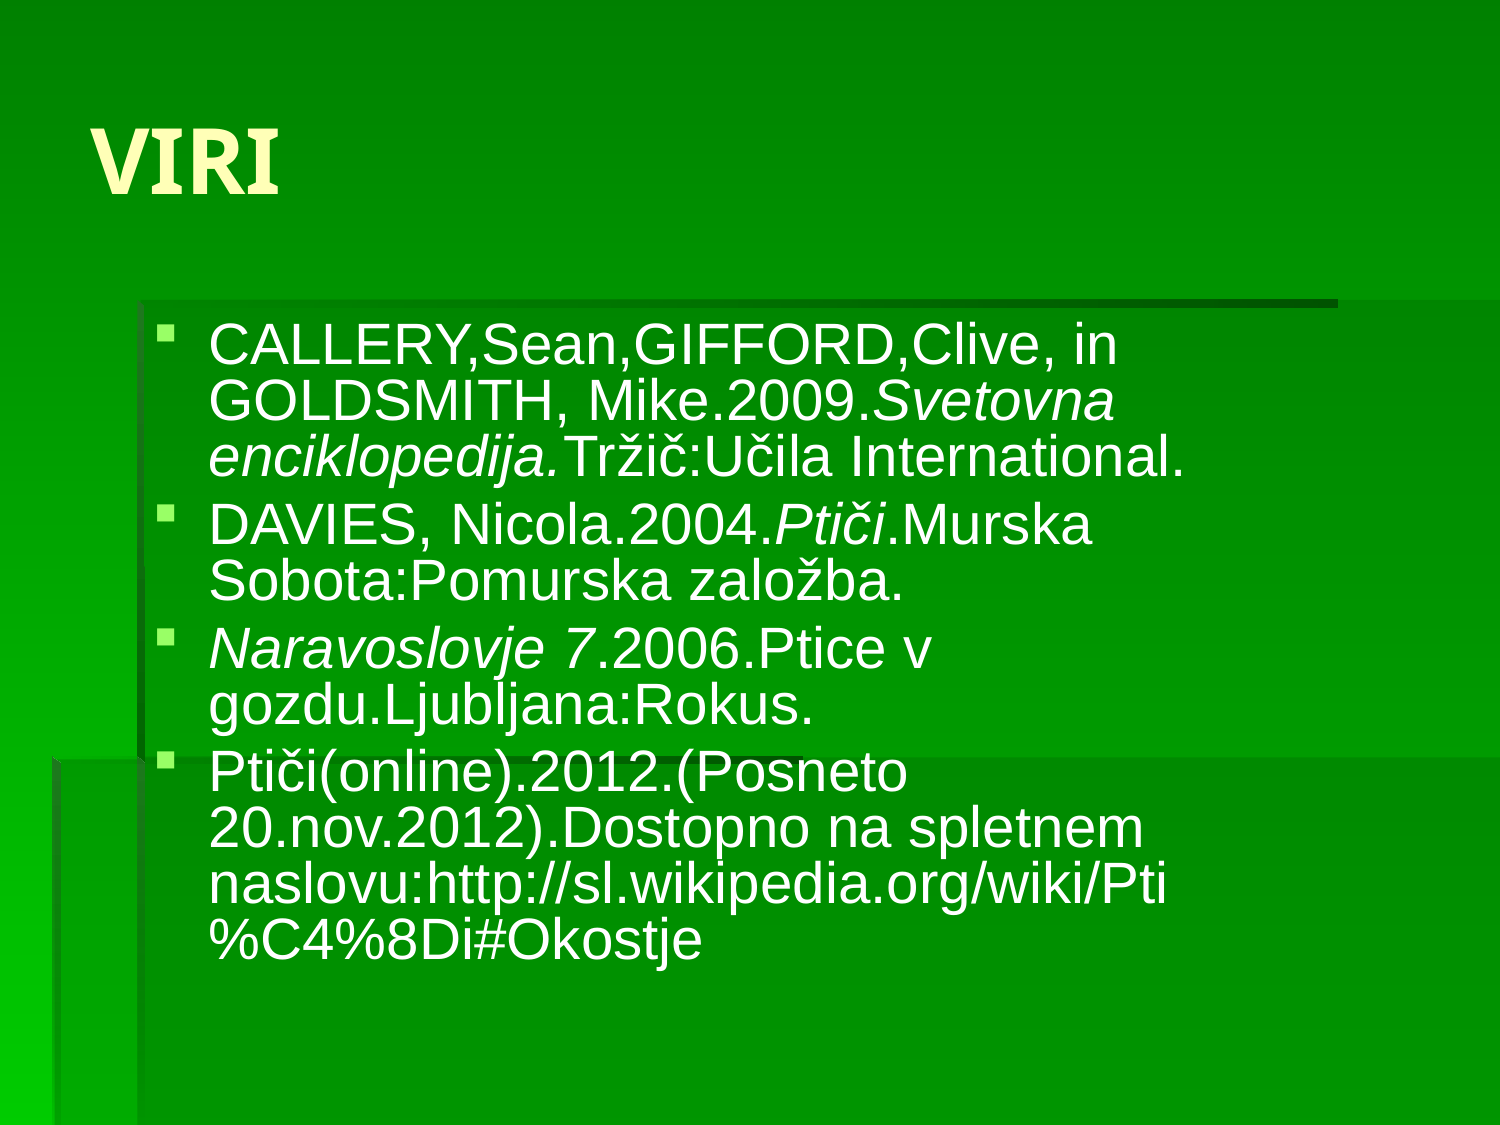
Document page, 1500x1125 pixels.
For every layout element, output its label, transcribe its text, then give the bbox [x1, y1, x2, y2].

title VIRI [75, 40, 1451, 275]
list CALLERY,Sean,GIFFORD,Clive, in GOLDSMITH, Mike.2009.Svetovna enciklopedija.Tržič:Učila International. DAVIES, Nicola.2004.Ptiči.Murska Sobota:Pomurska založba. Naravoslovje 7.2006.Ptice v gozdu.Ljubljana:Rokus. Ptiči(online).2012.(Posneto 20.nov.2012).Dostopno na spletnem naslovu:http://sl.wikipedia.org/wiki/Pti%C4%8Di#Okostje [137, 312, 1451, 1000]
